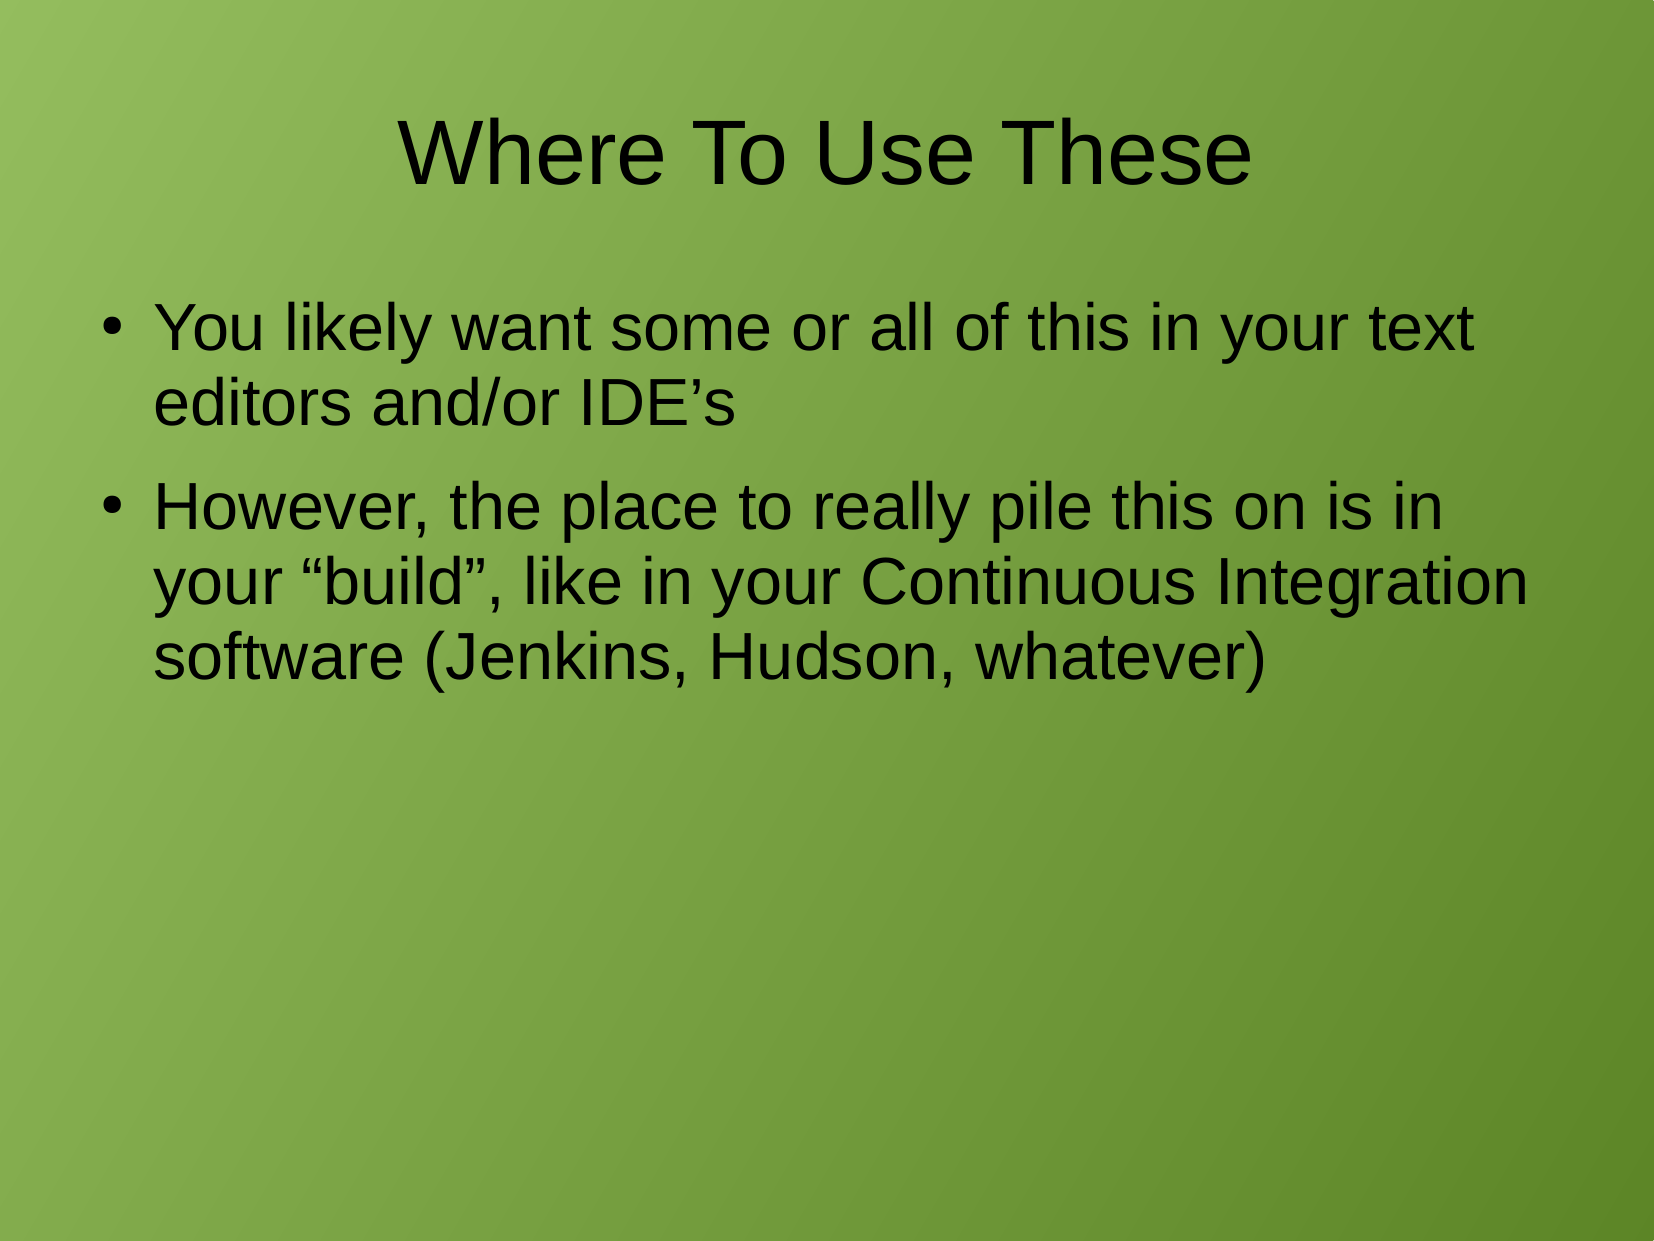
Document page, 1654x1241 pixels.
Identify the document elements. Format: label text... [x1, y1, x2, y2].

list You likely want some or all of this in your text editors and/or IDE’s However, the place to really pile this on is in your “build”, like in your Continuous Integration software (Jenkins, Hudson, whatever) [82, 290, 1571, 1010]
title Where To Use These [82, 49, 1571, 257]
